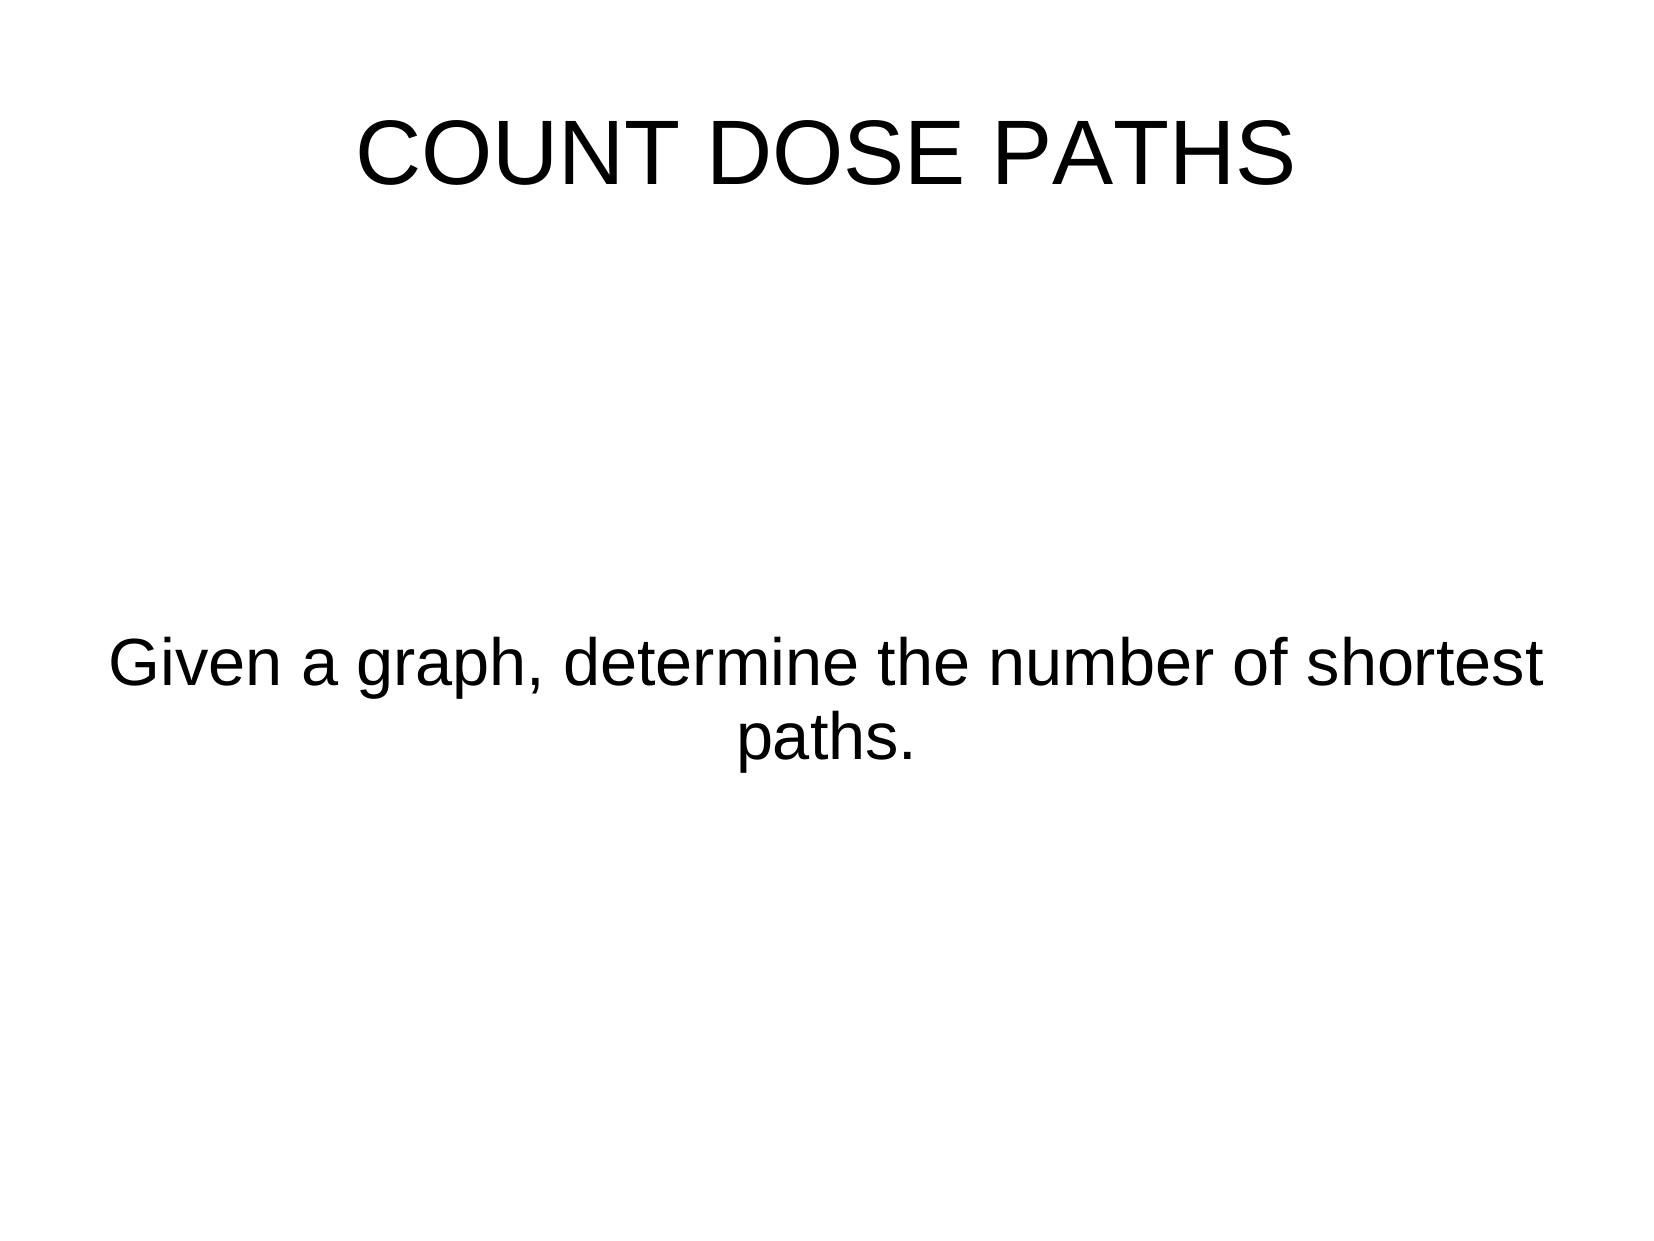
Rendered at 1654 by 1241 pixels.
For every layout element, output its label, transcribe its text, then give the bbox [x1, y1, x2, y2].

subtitle Given a graph, determine the number of shortest paths. [82, 297, 1571, 1102]
title COUNT DOSE PATHS [82, 56, 1571, 250]
